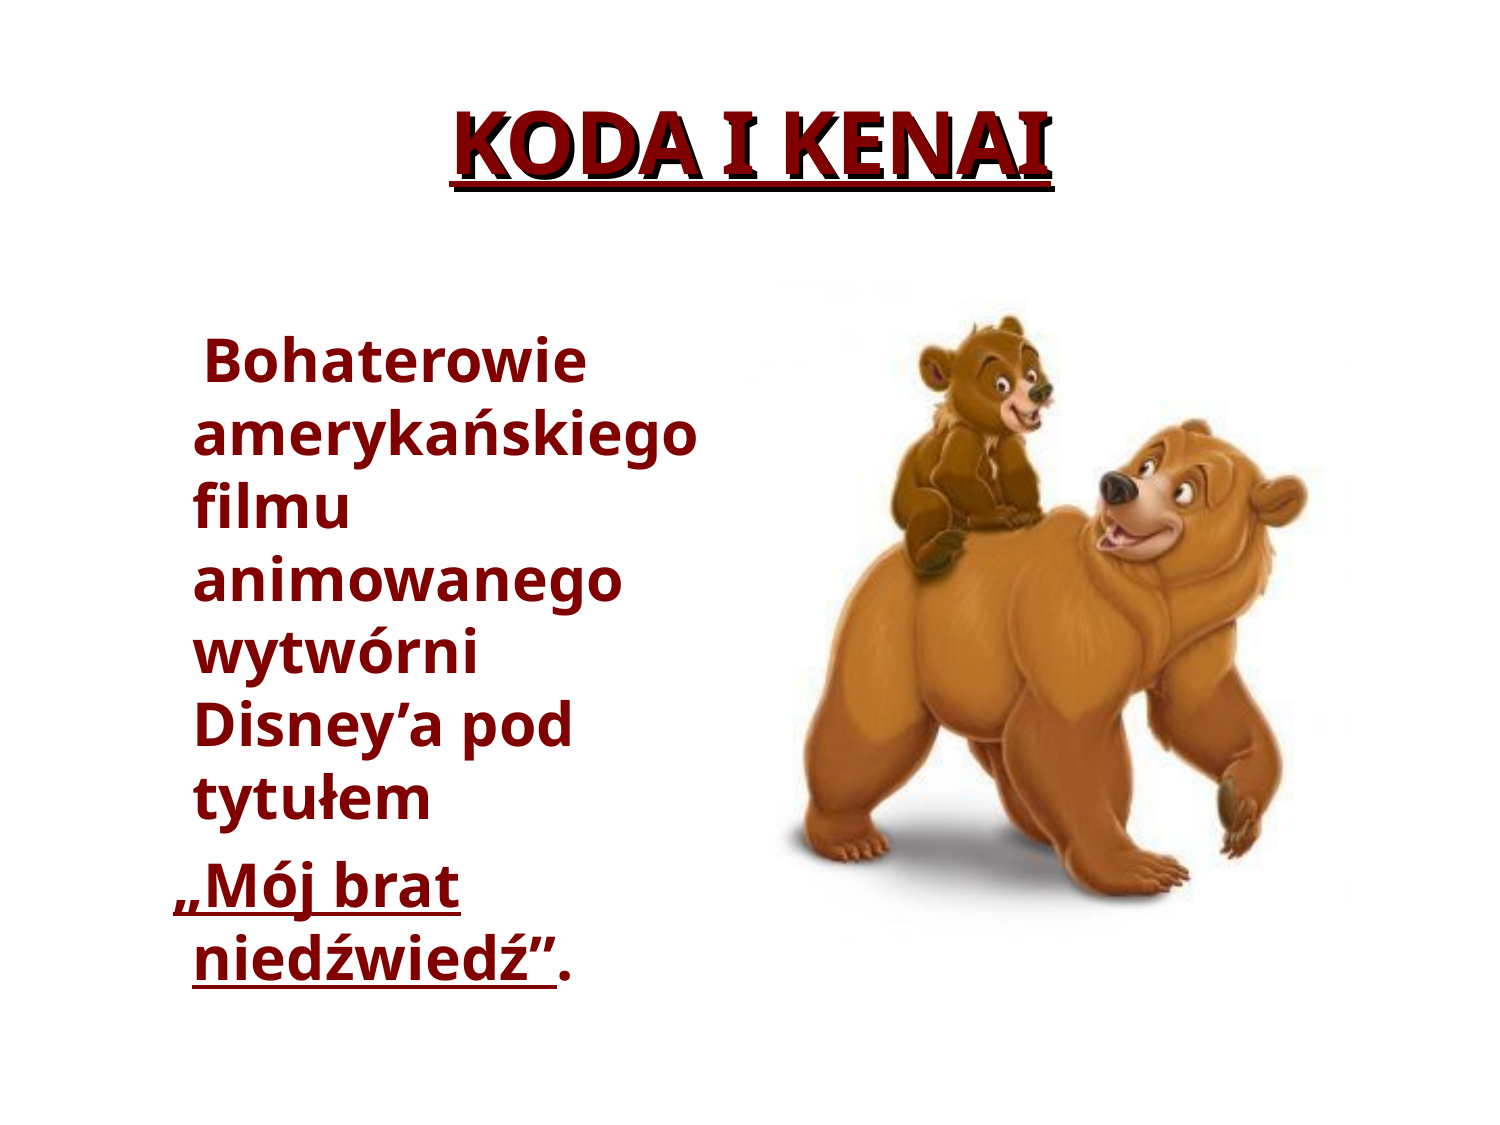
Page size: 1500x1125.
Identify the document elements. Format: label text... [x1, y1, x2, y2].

title KODA I KENAI [75, 45, 1426, 234]
picture [726, 267, 1352, 941]
list Bohaterowie amerykańskiego filmu animowanego wytwórni Disney’a pod tytułem „Mój brat niedźwiedź”. [75, 314, 738, 1006]
